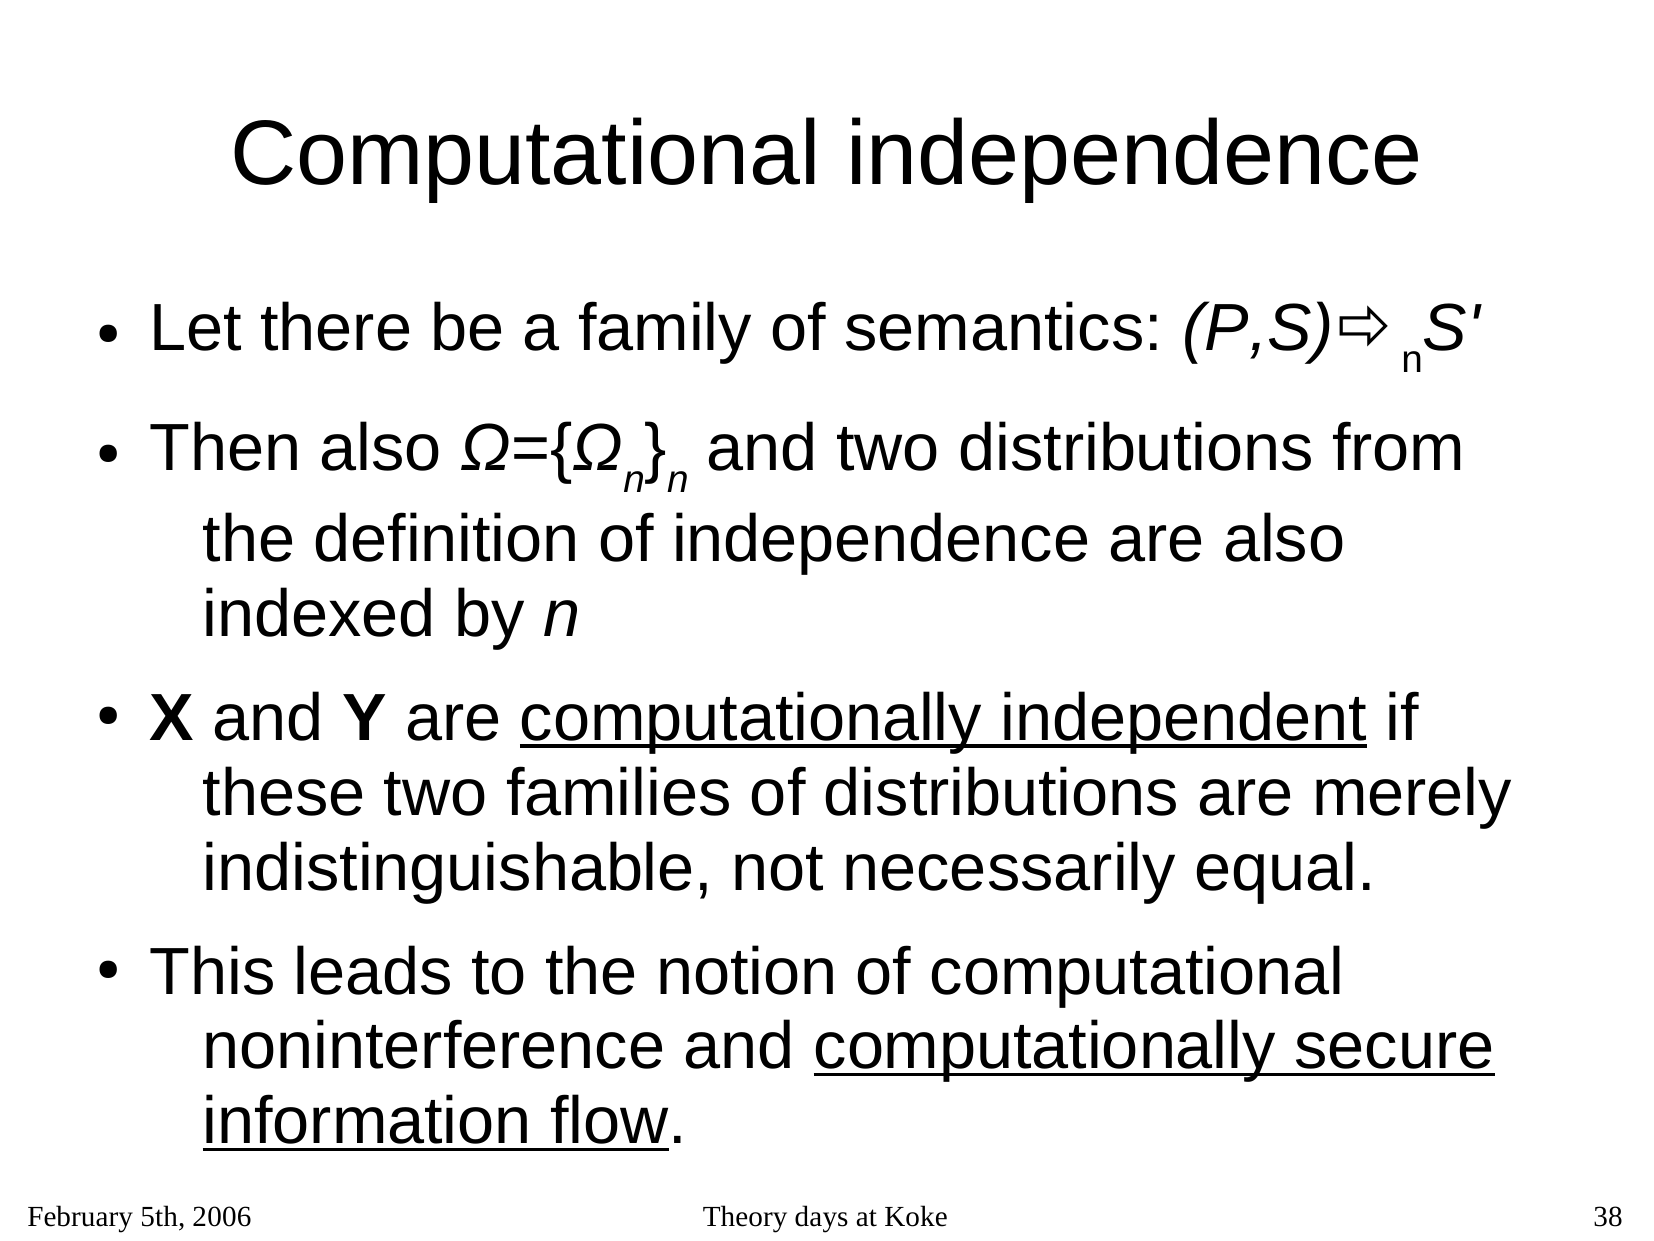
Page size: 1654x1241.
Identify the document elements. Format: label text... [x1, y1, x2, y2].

title Computational independence [82, 49, 1571, 257]
list Let there be a family of semantics: (P,S)nS' Then also Ω={Ωn}n and two distributions from the definition of independence are also indexed by n X and Y are computationally independent if these two families of distributions are merely indistinguishable, not necessarily equal. This leads to the notion of computational noninterference and computationally secure information flow. [61, 290, 1571, 1109]
